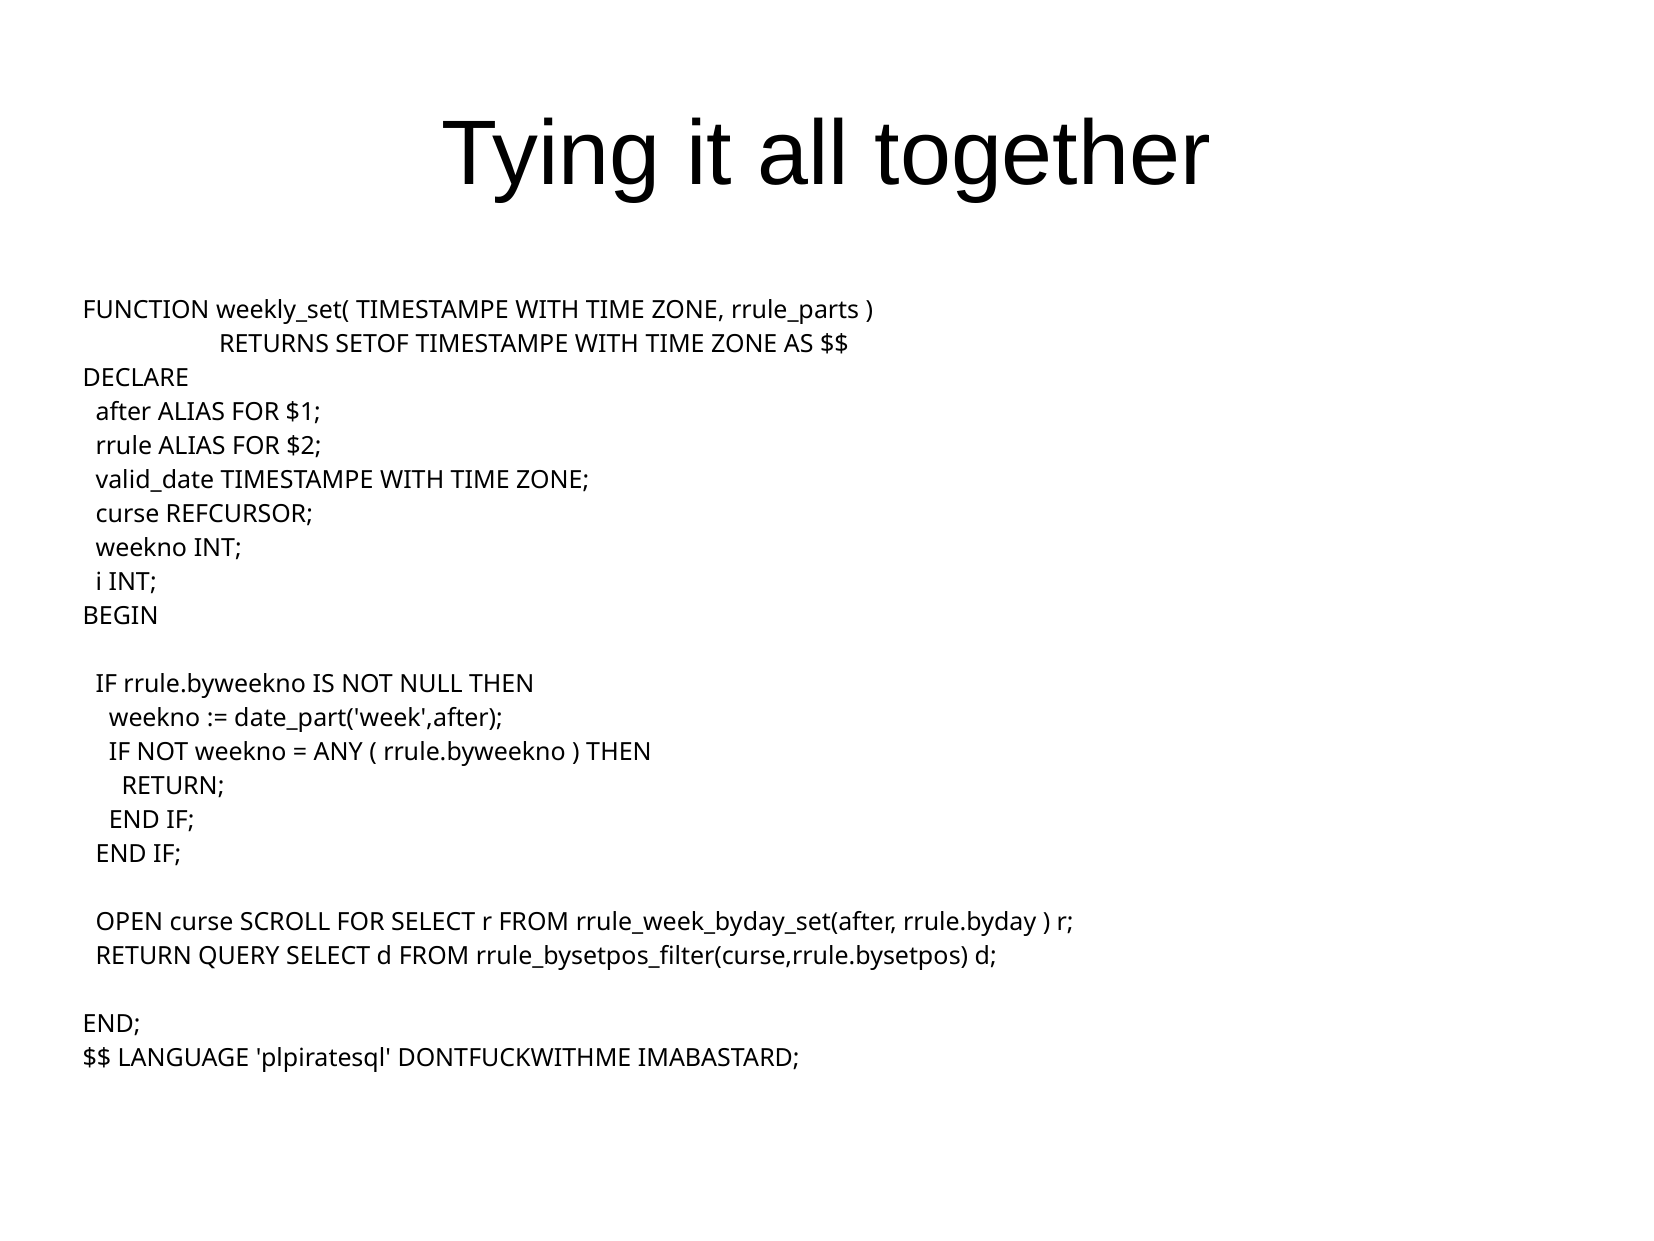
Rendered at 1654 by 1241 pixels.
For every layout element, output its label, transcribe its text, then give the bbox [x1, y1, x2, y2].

title Tying it all together [82, 49, 1571, 257]
subtitle FUNCTION weekly_set( TIMESTAMPE WITH TIME ZONE, rrule_parts ) RETURNS SETOF TIMESTAMPE WITH TIME ZONE AS $$ DECLARE after ALIAS FOR $1; rrule ALIAS FOR $2; valid_date TIMESTAMPE WITH TIME ZONE; curse REFCURSOR; weekno INT; i INT; BEGIN IF rrule.byweekno IS NOT NULL THEN weekno := date_part('week',after); IF NOT weekno = ANY ( rrule.byweekno ) THEN RETURN; END IF; END IF; OPEN curse SCROLL FOR SELECT r FROM rrule_week_byday_set(after, rrule.byday ) r; RETURN QUERY SELECT d FROM rrule_bysetpos_filter(curse,rrule.bysetpos) d; END; $$ LANGUAGE 'plpiratesql' DONTFUCKWITHME IMABASTARD; [82, 297, 1571, 1102]
